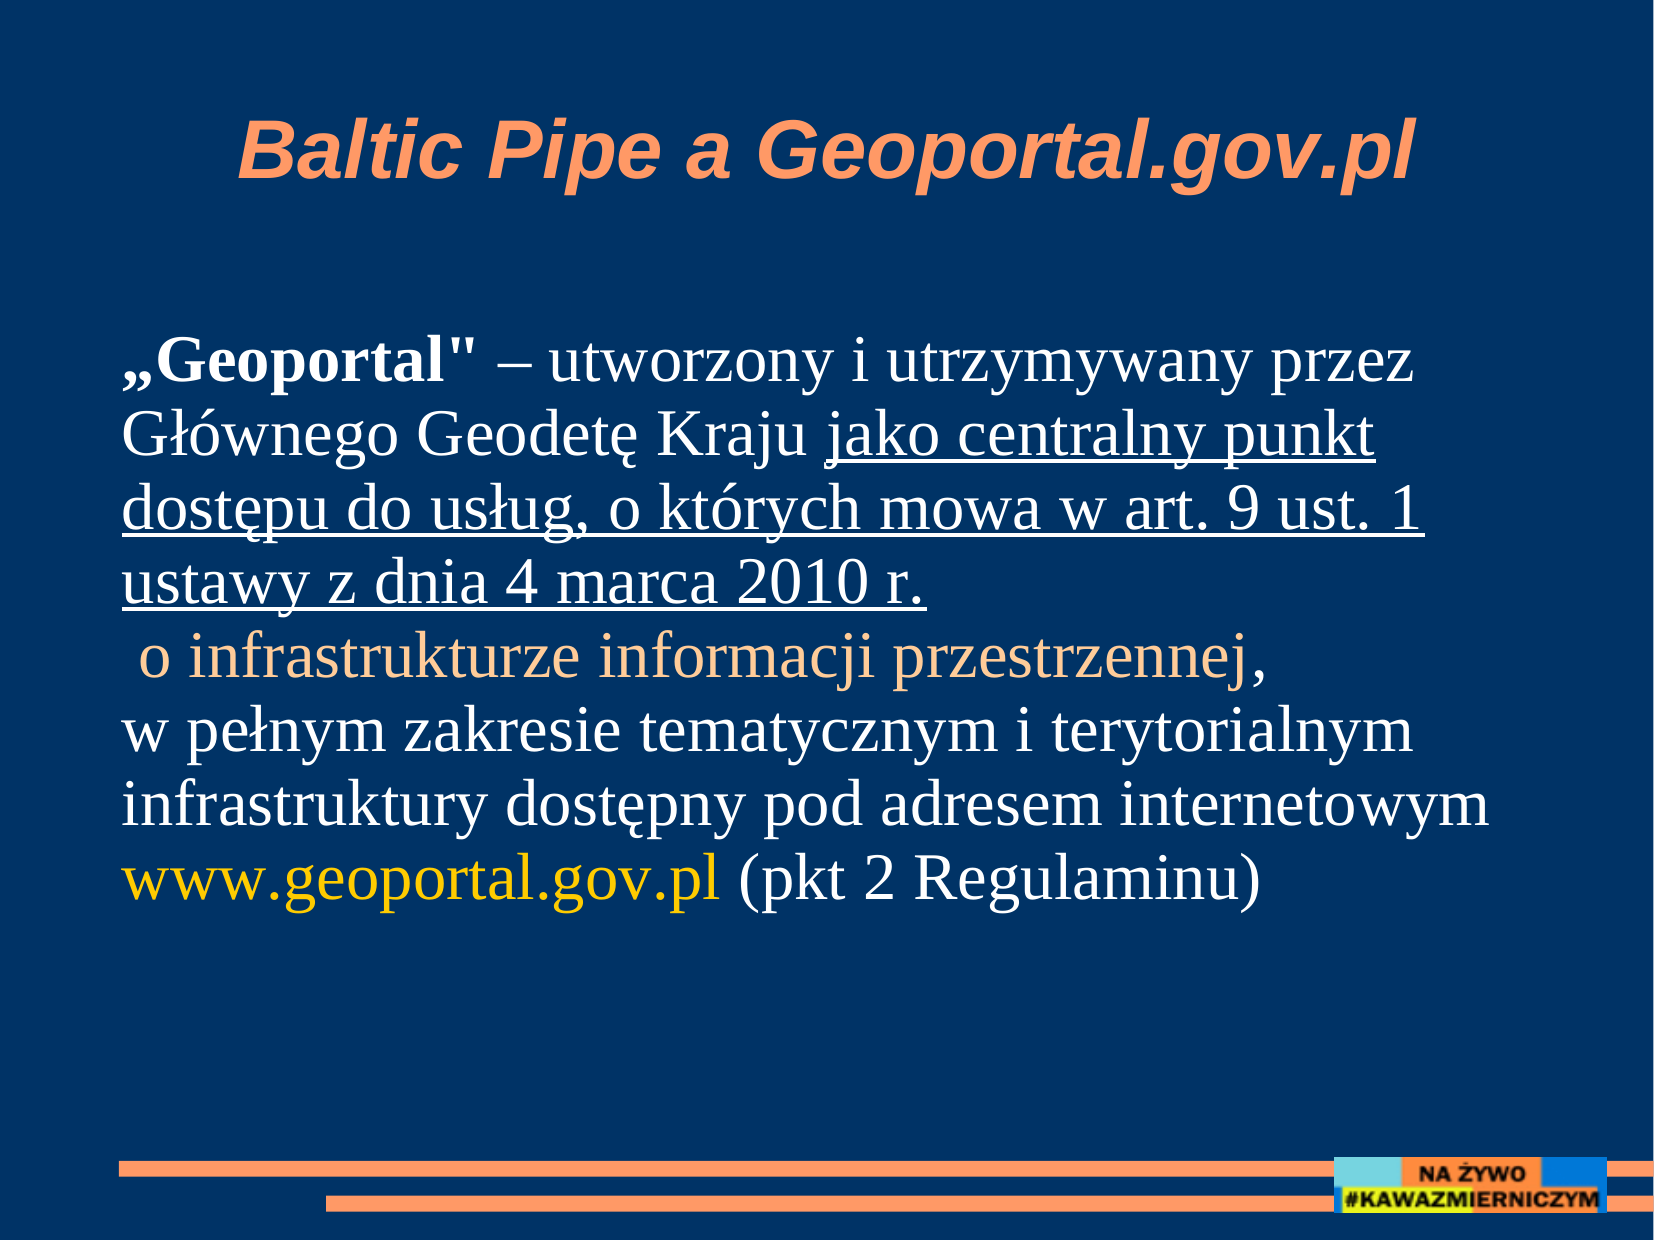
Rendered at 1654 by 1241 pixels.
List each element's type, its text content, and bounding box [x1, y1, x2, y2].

title Baltic Pipe a Geoportal.gov.pl [121, 46, 1534, 254]
list „Geoportal" – utworzony i utrzymywany przez Głównego Geodetę Kraju jako centralny punkt dostępu do usług, o których mowa w art. 9 ust. 1 ustawy z dnia 4 marca 2010 r. o infrastrukturze informacji przestrzennej, w pełnym zakresie tematycznym i terytorialnym infrastruktury dostępny pod adresem internetowym www.geoportal.gov.pl (pkt 2 Regulaminu) [121, 321, 1561, 1132]
picture [1334, 1157, 1607, 1213]
